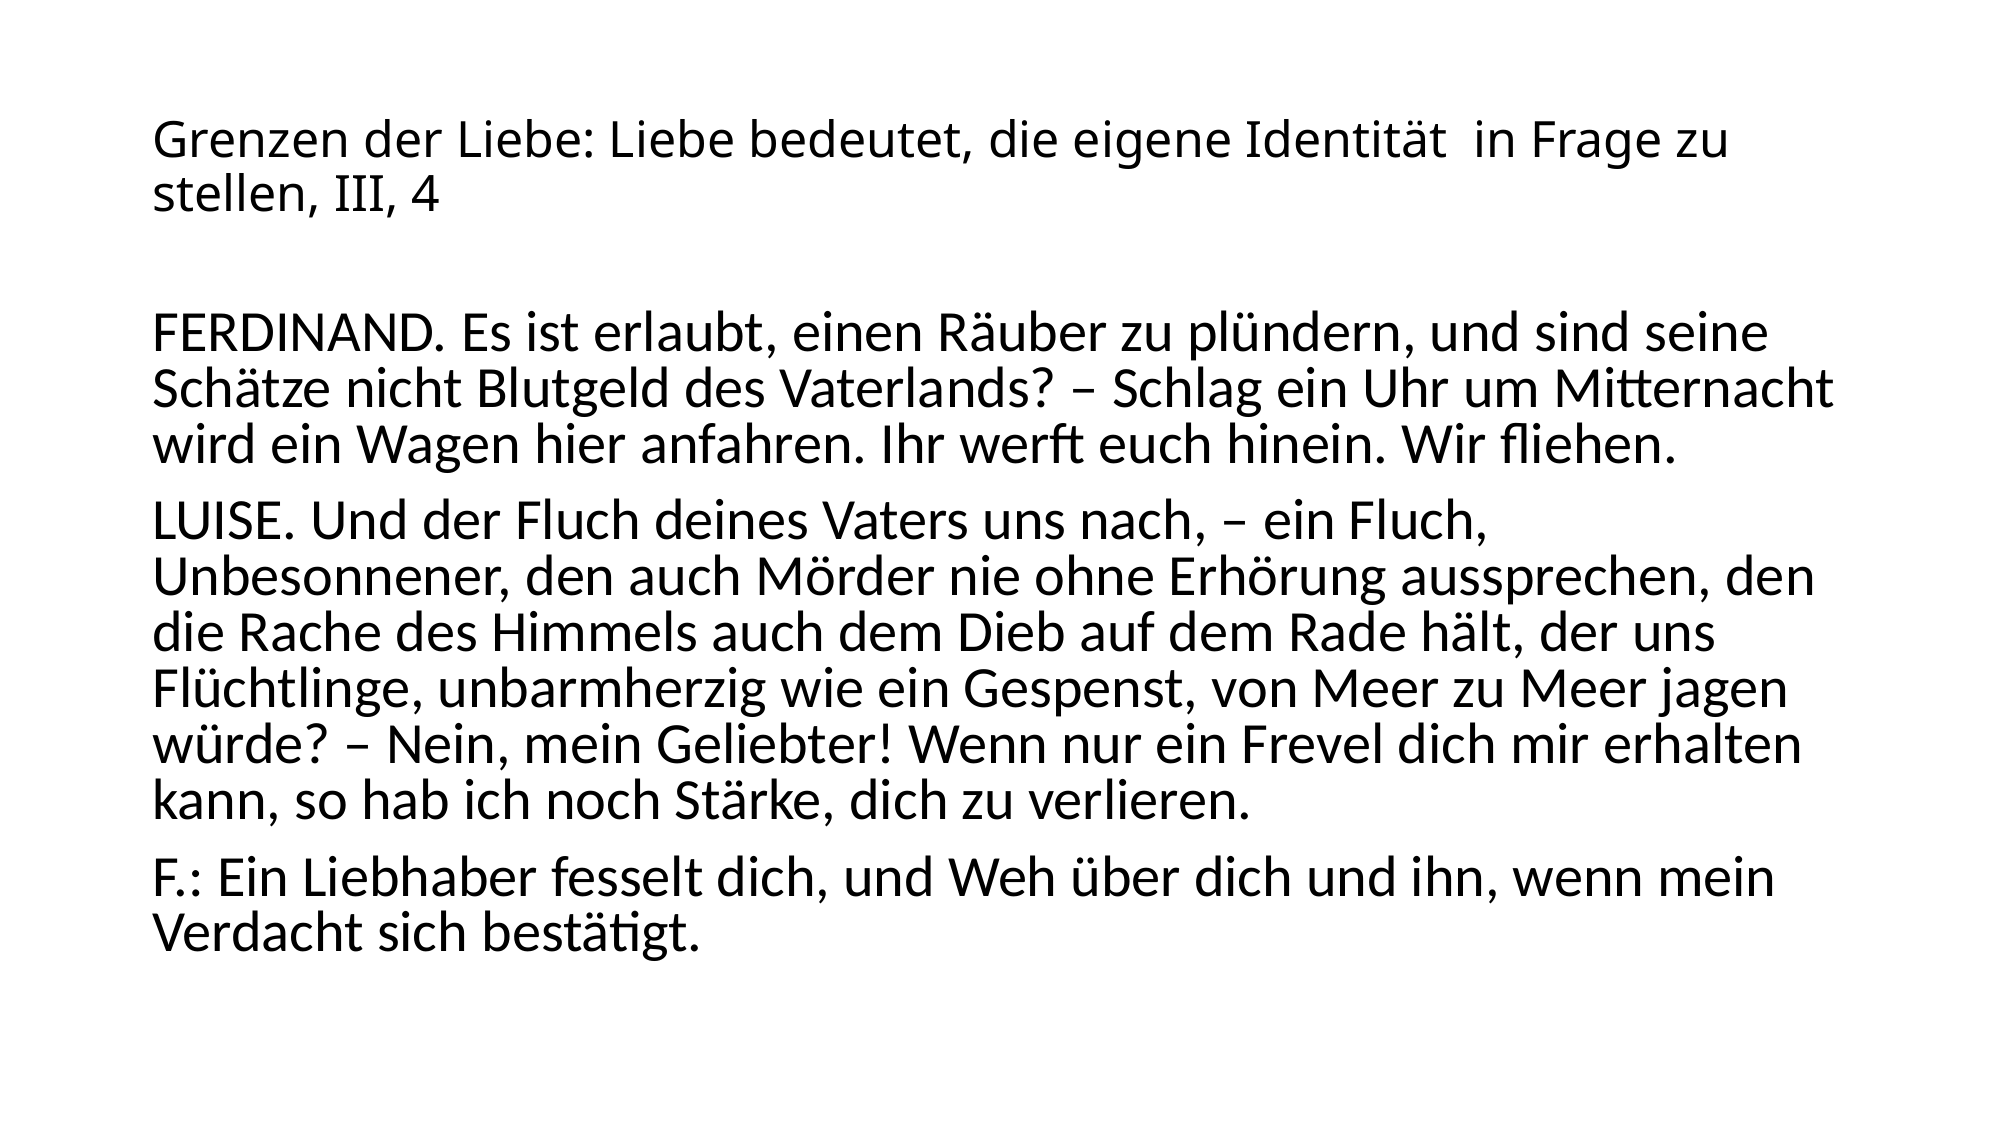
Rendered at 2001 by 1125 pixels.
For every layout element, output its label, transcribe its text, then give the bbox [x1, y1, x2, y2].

title Grenzen der Liebe: Liebe bedeutet, die eigene Identität in Frage zu stellen, III, 4 [137, 59, 1863, 278]
list FERDINAND. Es ist erlaubt, einen Räuber zu plündern, und sind seine Schätze nicht Blutgeld des Vaterlands? – Schlag ein Uhr um Mitternacht wird ein Wagen hier anfahren. Ihr werft euch hinein. Wir fliehen. LUISE. Und der Fluch deines Vaters uns nach, – ein Fluch, Unbesonnener, den auch Mörder nie ohne Erhörung aussprechen, den die Rache des Himmels auch dem Dieb auf dem Rade hält, der uns Flüchtlinge, unbarmherzig wie ein Gespenst, von Meer zu Meer jagen würde? – Nein, mein Geliebter! Wenn nur ein Frevel dich mir erhalten kann, so hab ich noch Stärke, dich zu verlieren. F.: Ein Liebhaber fesselt dich, und Weh über dich und ihn, wenn mein Verdacht sich bestätigt. [137, 299, 1863, 1014]
